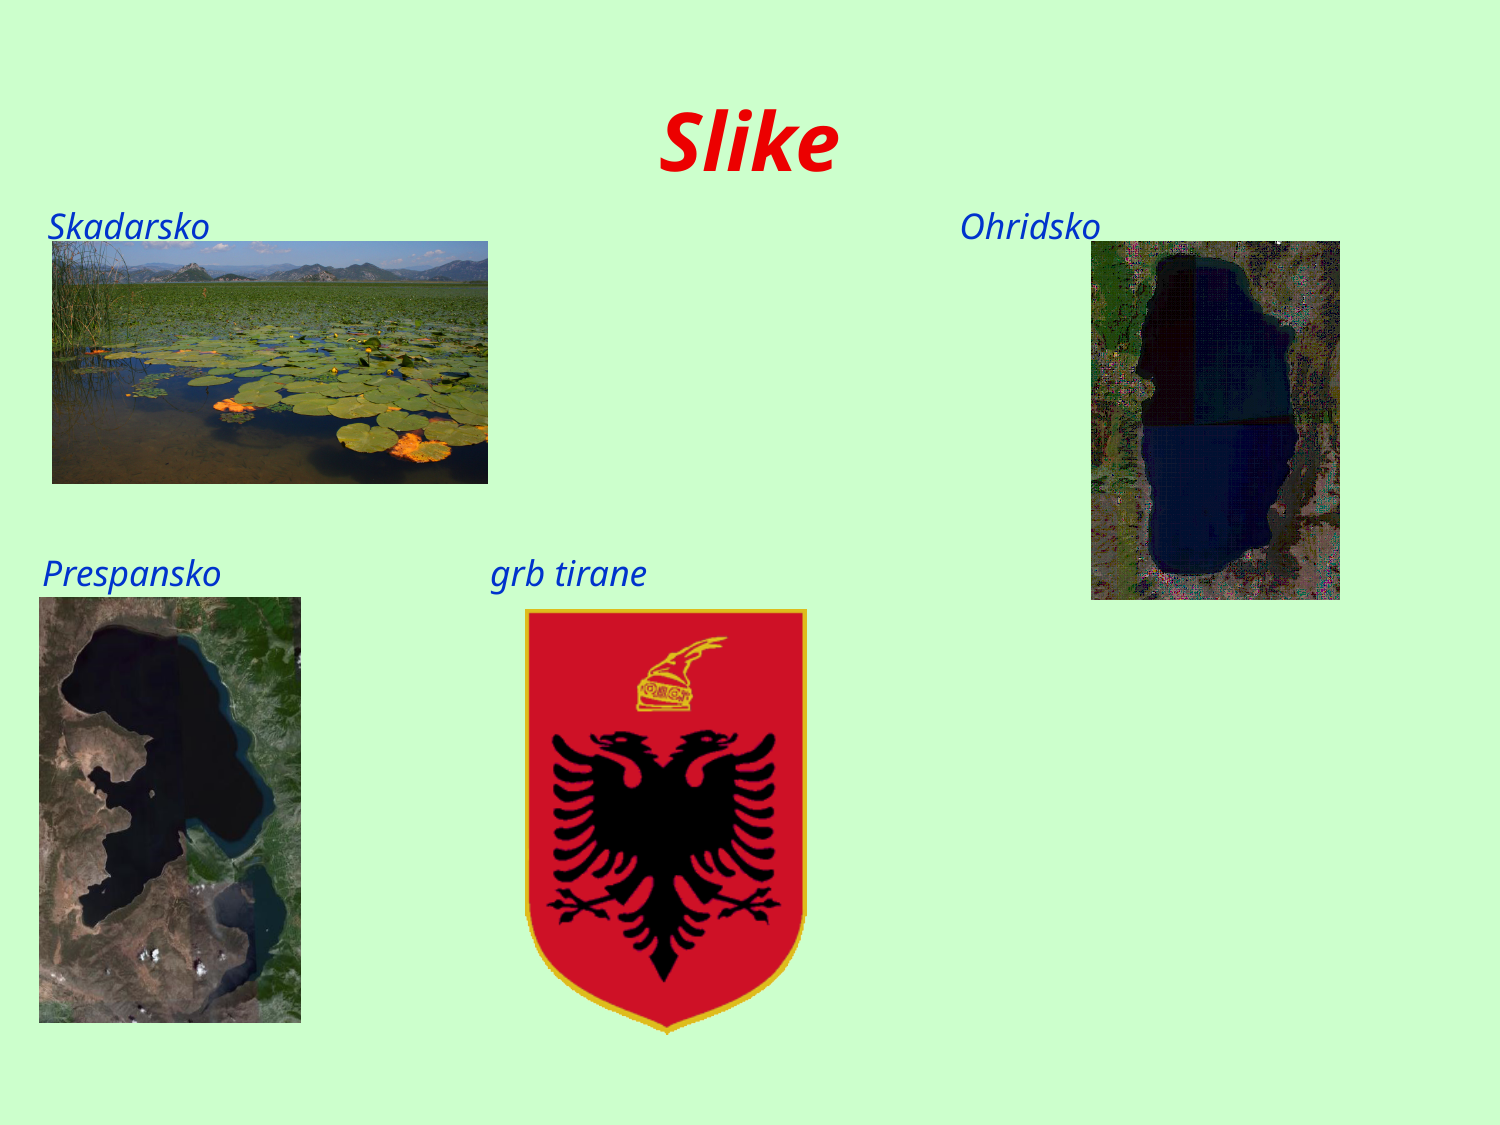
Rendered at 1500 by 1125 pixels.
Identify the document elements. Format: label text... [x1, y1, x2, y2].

list Skadarsko Ohridsko Prespansko grb tirane [17, 196, 1471, 1106]
picture [525, 609, 807, 1035]
chart [1092, 243, 1342, 603]
chart [53, 243, 491, 486]
picture [1091, 241, 1340, 601]
chart [41, 597, 303, 1024]
title Slike [75, 45, 1425, 196]
picture [39, 597, 301, 1023]
picture [52, 241, 488, 484]
